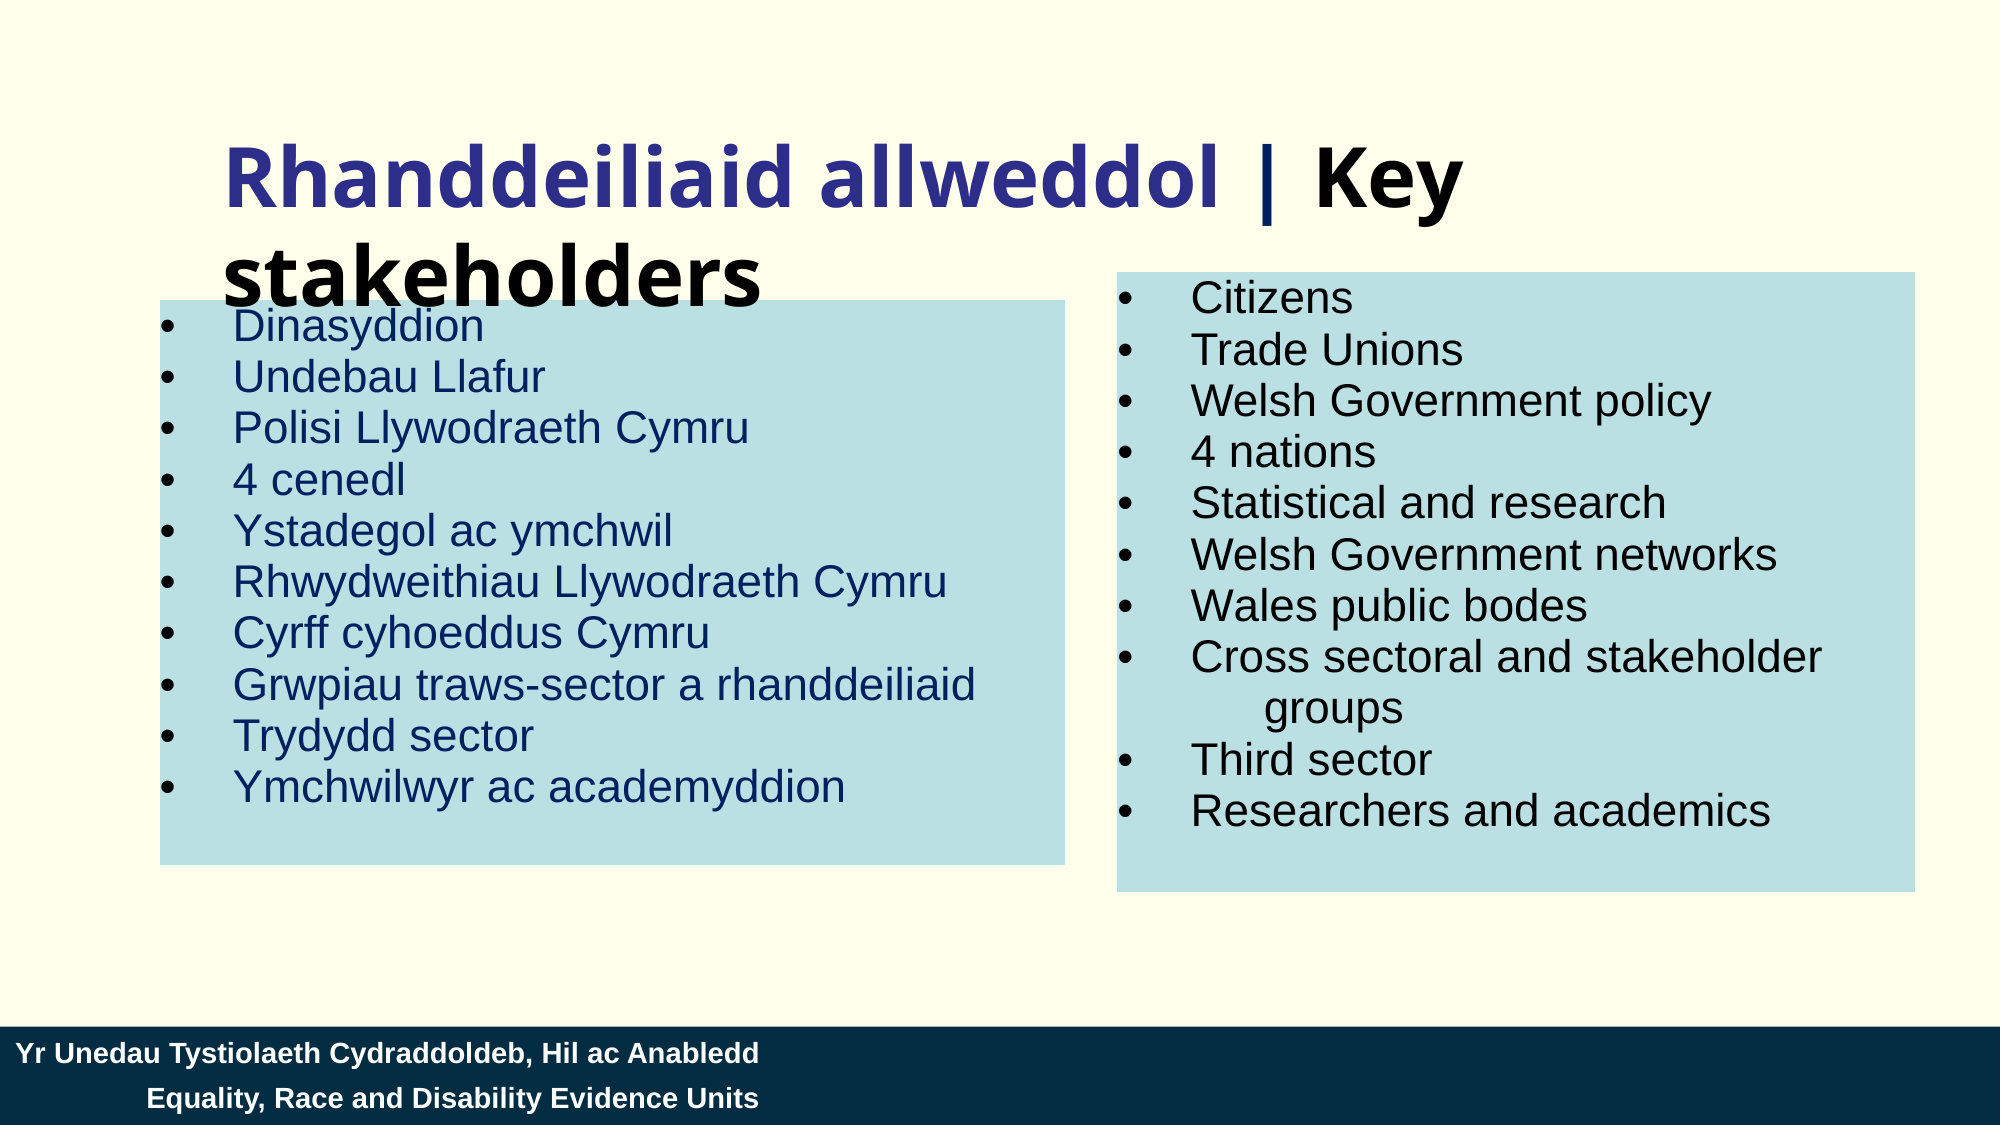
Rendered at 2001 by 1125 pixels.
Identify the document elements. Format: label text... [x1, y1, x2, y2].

text_box Yr Unedau Tystiolaeth Cydraddoldeb, Hil ac Anabledd Equality, Race and Disability Evidence Units [0, 1026, 2000, 1125]
table_header Citizens Trade Unions Welsh Government policy 4 nations Statistical and research Welsh Government networks Wales public bodes Cross sectoral and stakeholder groups Third sector Researchers and academics [1117, 272, 1915, 892]
table_header Dinasyddion Undebau Llafur Polisi Llywodraeth Cymru 4 cenedl Ystadegol ac ymchwil Rhwydweithiau Llywodraeth Cymru Cyrff cyhoeddus Cymru Grwpiau traws-sector a rhanddeiliaid Trydydd sector Ymchwilwyr ac academyddion [160, 300, 1065, 865]
text_box Rhanddeiliaid allweddol | Key stakeholders [57, 116, 2000, 269]
